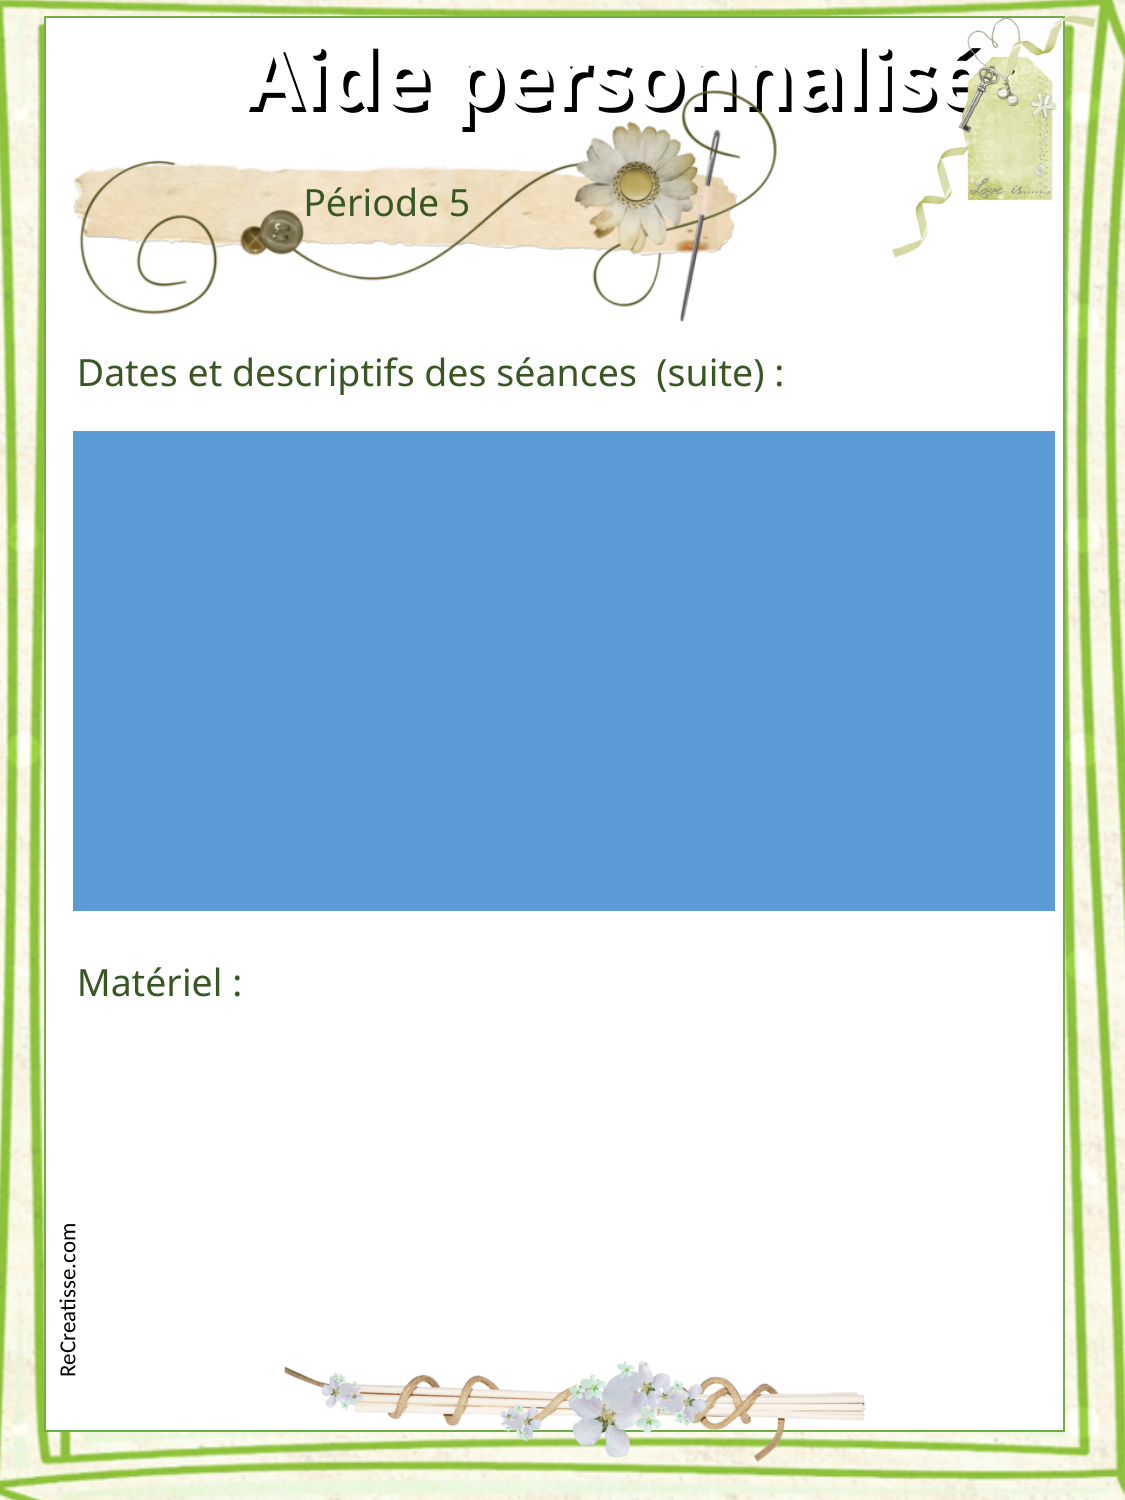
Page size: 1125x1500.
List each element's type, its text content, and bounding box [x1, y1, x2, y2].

table_cell [322, 851, 1055, 911]
table_cell [73, 671, 322, 731]
picture [0, 0, 1125, 1500]
table_cell [73, 611, 322, 671]
table_cell [322, 491, 1055, 551]
text_box [45, 17, 1064, 1431]
table_cell [73, 791, 322, 851]
table_cell [322, 551, 1055, 611]
text_box ReCreatisse.com [45, 1208, 88, 1392]
table_cell [322, 671, 1055, 731]
text_box Dates et descriptifs des séances (suite) : [62, 342, 810, 402]
text_box Période 5 [288, 171, 486, 231]
table_header [73, 431, 322, 491]
table_cell [73, 551, 322, 611]
text_box Matériel : [62, 952, 268, 1012]
table_cell [322, 611, 1055, 671]
text_box Aide personnalisée [230, 17, 864, 132]
table_header [322, 431, 1055, 491]
table_cell [322, 731, 1055, 791]
table_cell [322, 791, 1055, 851]
table_cell [73, 851, 322, 911]
table_cell [73, 731, 322, 791]
table_cell [73, 491, 322, 551]
